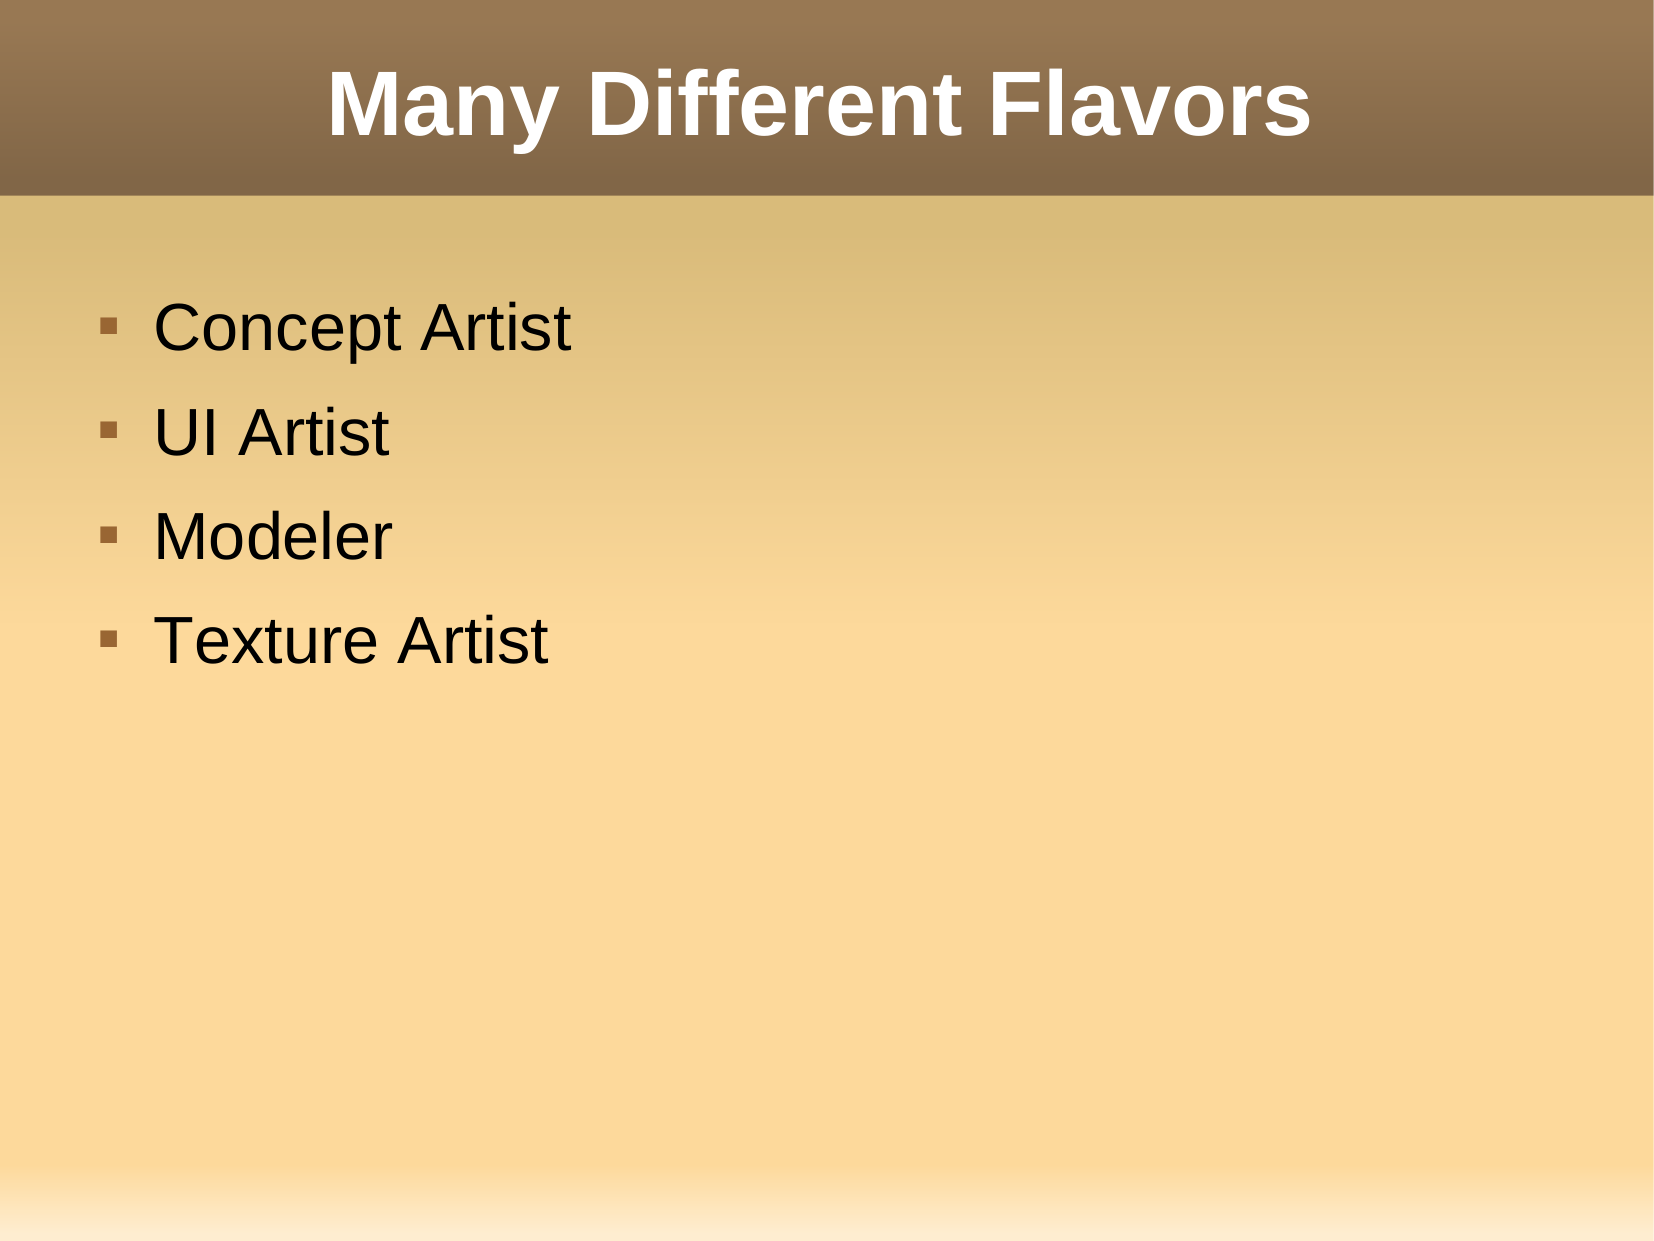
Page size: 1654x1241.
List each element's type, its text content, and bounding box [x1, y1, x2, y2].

title Many Different Flavors [76, 0, 1565, 208]
picture [0, 0, 1654, 1241]
list Concept Artist UI Artist Modeler Texture Artist [82, 290, 1571, 1109]
